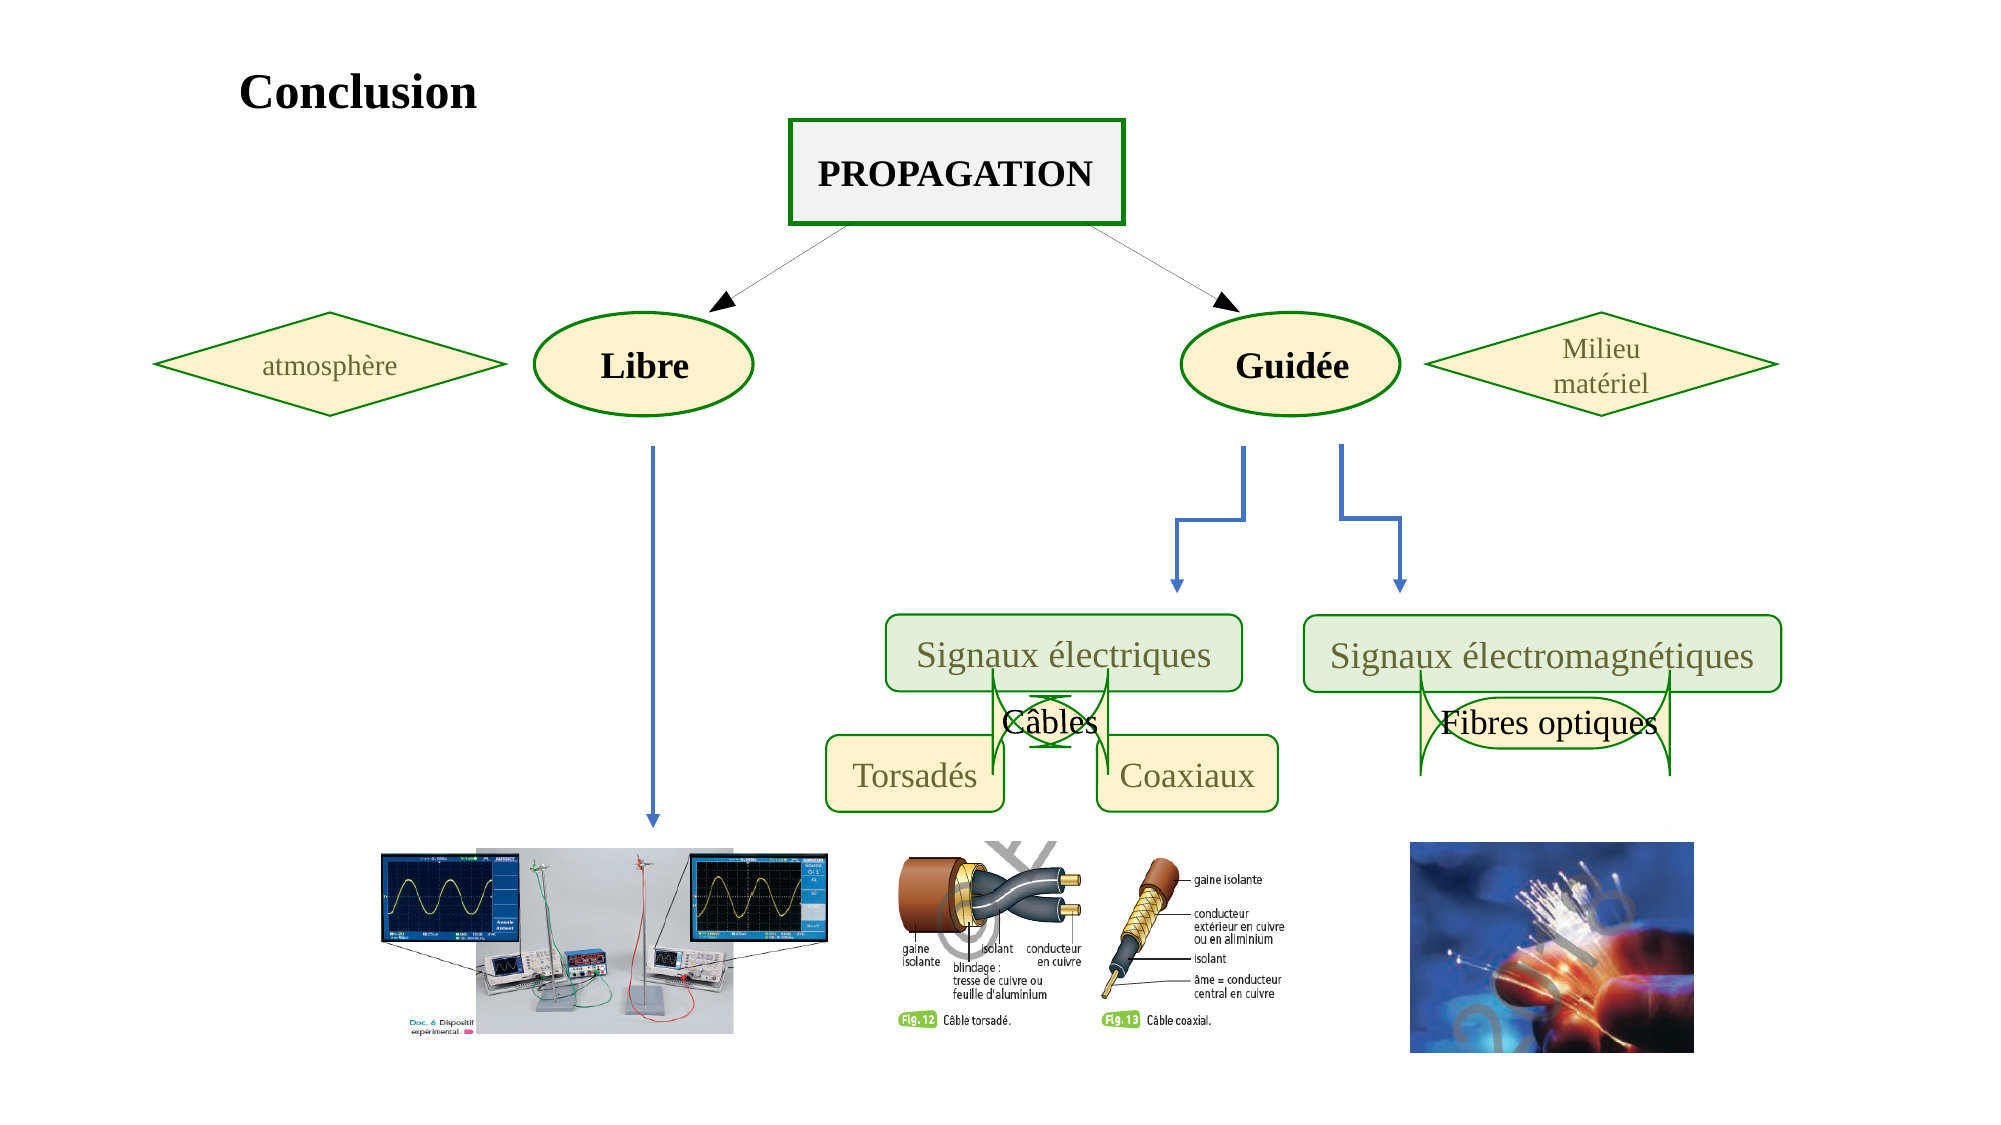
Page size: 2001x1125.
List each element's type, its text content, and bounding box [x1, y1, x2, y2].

text_box Signaux électriques [885, 614, 1243, 692]
text_box [534, 312, 754, 416]
text_box [1104, 668, 1109, 690]
text_box [1181, 312, 1380, 416]
text_box [1388, 340, 1400, 388]
text_box [1666, 669, 1670, 692]
text_box atmosphère [155, 312, 506, 416]
text_box Torsadés [826, 735, 1004, 812]
text_box Coaxiaux [1096, 734, 1278, 812]
text_box [1665, 750, 1670, 777]
text_box [790, 120, 1124, 224]
picture [1404, 828, 1707, 1053]
text_box Câbles [986, 690, 1114, 748]
text_box Conclusion [150, 46, 1497, 126]
picture [371, 841, 836, 1037]
text_box [1420, 669, 1426, 777]
text_box Guidée [1220, 334, 1388, 394]
text_box [992, 668, 996, 690]
text_box Libre [585, 334, 721, 394]
text_box [992, 748, 998, 775]
text_box Fibres optiques [1425, 692, 1678, 750]
text_box Milieu matériel [1426, 312, 1777, 416]
text_box [1103, 748, 1109, 775]
text_box PROPAGATION [803, 141, 1172, 202]
text_box Signaux électromagnétiques [1303, 615, 1782, 693]
picture [887, 841, 1291, 1040]
